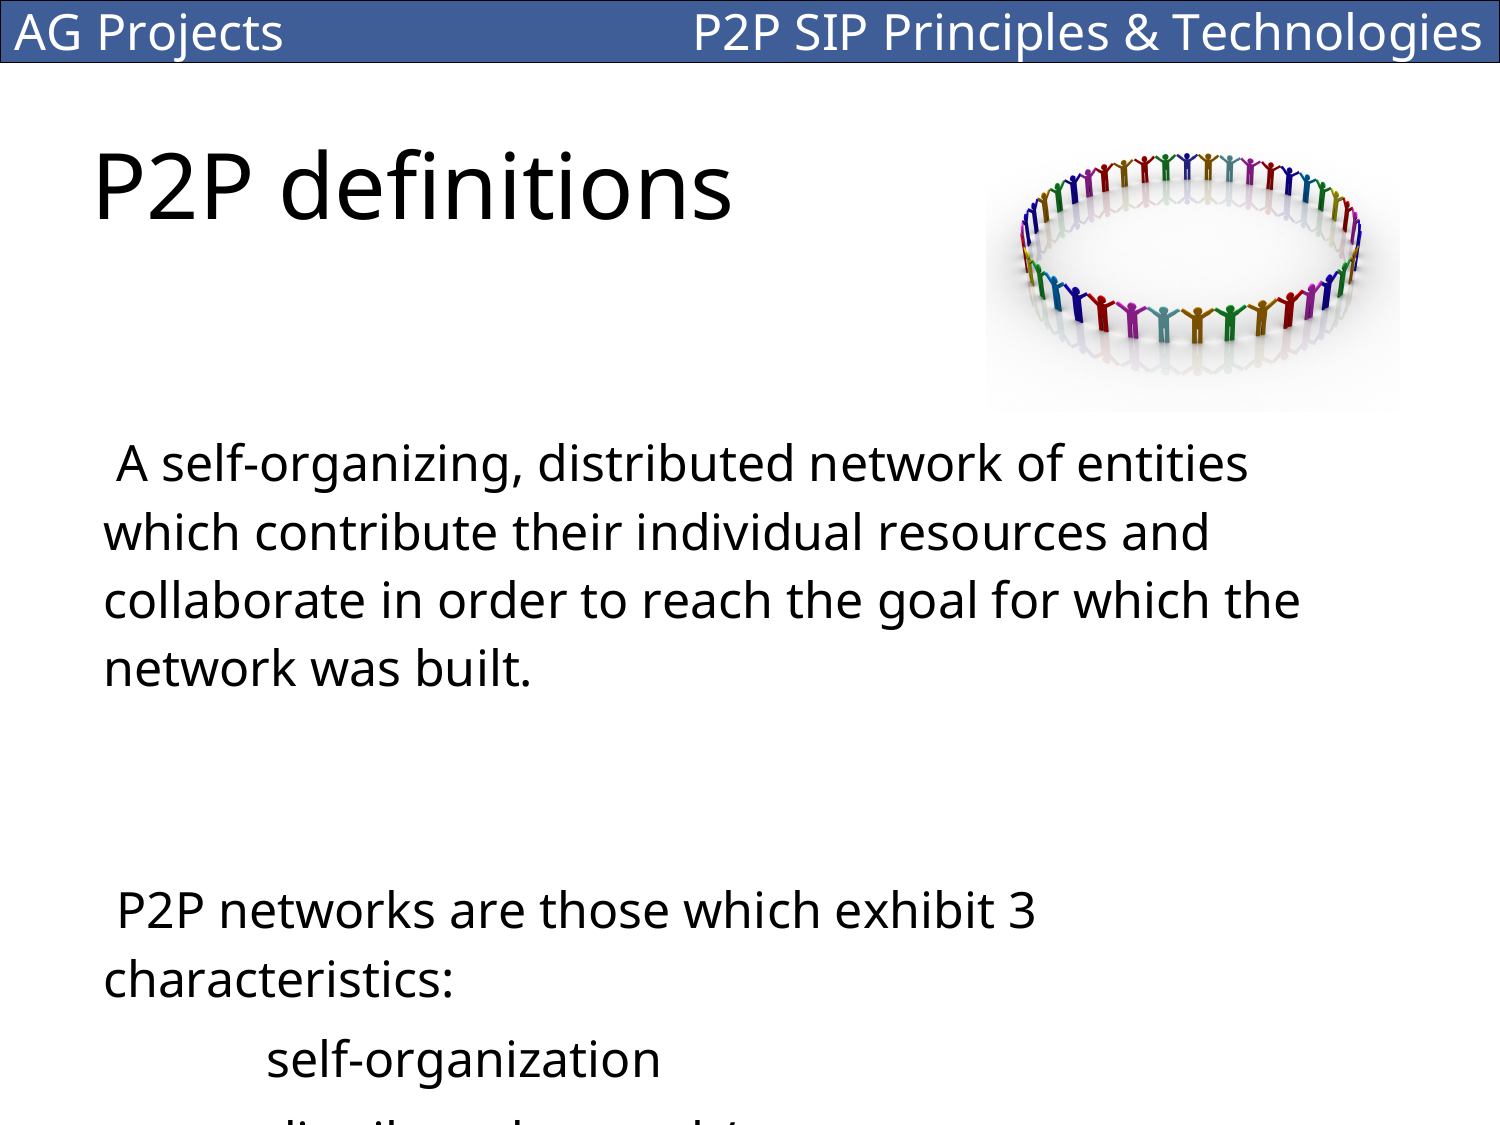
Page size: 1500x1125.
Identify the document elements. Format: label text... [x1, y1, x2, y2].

text_box A self-organizing, distributed network of entities which contribute their individual resources and collaborate in order to reach the goal for which the network was built. P2P networks are those which exhibit 3 characteristics: self-organization distributed control / resources symmetric communication [88, 420, 1400, 1125]
text_box P2P definitions [76, 113, 857, 244]
picture [986, 101, 1400, 412]
